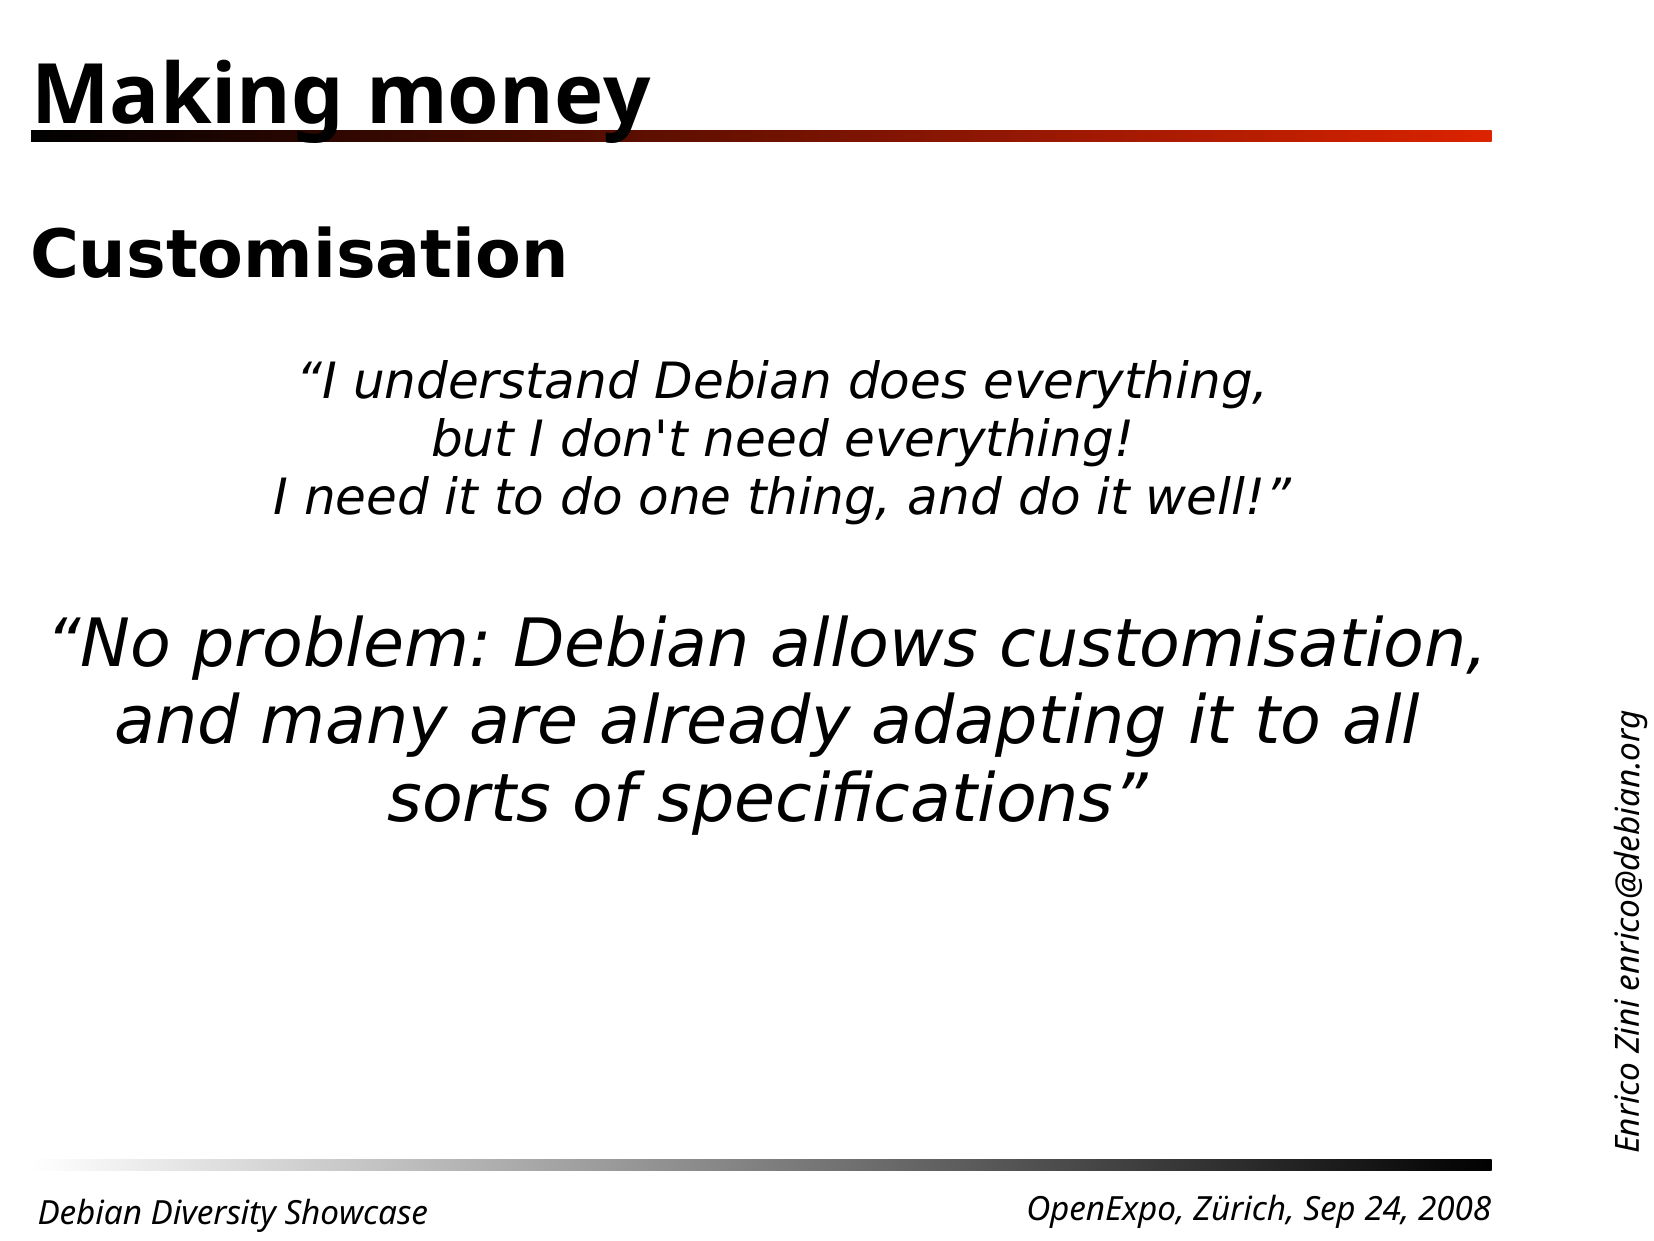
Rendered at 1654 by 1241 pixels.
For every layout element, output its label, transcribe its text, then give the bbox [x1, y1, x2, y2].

text_box Making money [31, 34, 1438, 168]
text_box Customisation “I understand Debian does everything, but I don't need everything! I need it to do one thing, and do it well!” “No problem: Debian allows customisation, and many are already adapting it to all sorts of specifications” [30, 215, 1507, 1089]
